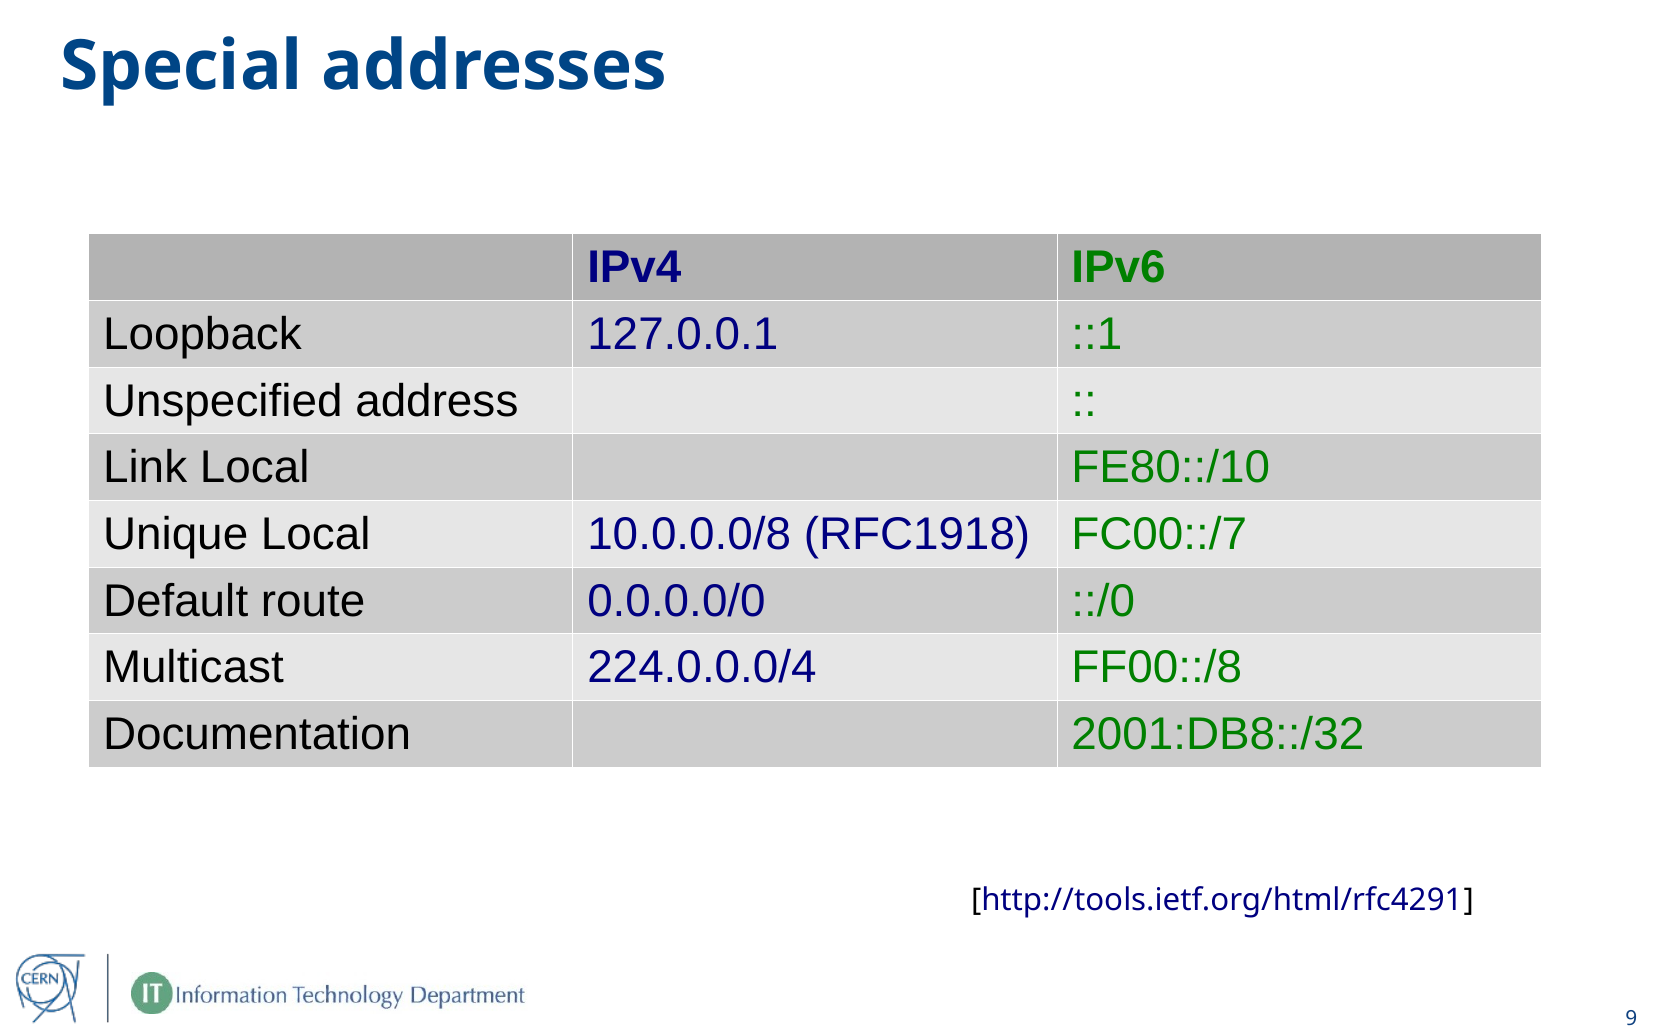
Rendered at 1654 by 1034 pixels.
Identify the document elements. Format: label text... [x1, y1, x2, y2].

table_header IPv4 [573, 234, 1057, 300]
table_cell [573, 701, 1057, 767]
table_header [89, 234, 572, 300]
table_cell [573, 368, 1057, 433]
picture [16, 985, 64, 1032]
title Special addresses [60, 0, 1528, 138]
table_cell 224.0.0.0/4 [573, 634, 1057, 700]
table_cell Multicast [89, 634, 572, 700]
table_header IPv6 [1058, 234, 1541, 300]
table_cell 0.0.0.0/0 [573, 568, 1057, 633]
table_cell [573, 434, 1057, 500]
table_cell FE80::/10 [1058, 434, 1541, 500]
table_cell ::/0 [1058, 568, 1541, 633]
table_cell Documentation [89, 701, 572, 767]
table_cell Link Local [89, 434, 572, 500]
table_cell :: [1058, 368, 1541, 433]
table_cell Default route [89, 568, 572, 633]
table_cell ::1 [1058, 301, 1541, 367]
table_cell Unique Local [89, 501, 572, 567]
text_box [http://tools.ietf.org/html/rfc4291] [956, 869, 1643, 961]
table_cell 127.0.0.1 [573, 301, 1057, 367]
table_cell FF00::/8 [1058, 634, 1541, 700]
table_cell FC00::/7 [1058, 501, 1541, 567]
table_cell Unspecified address [89, 368, 572, 433]
picture [36, 1002, 50, 1009]
table_cell Loopback [89, 301, 572, 367]
table_cell 2001:DB8::/32 [1058, 701, 1541, 767]
picture [131, 972, 774, 1014]
table_cell 10.0.0.0/8 (RFC1918) [573, 501, 1057, 567]
